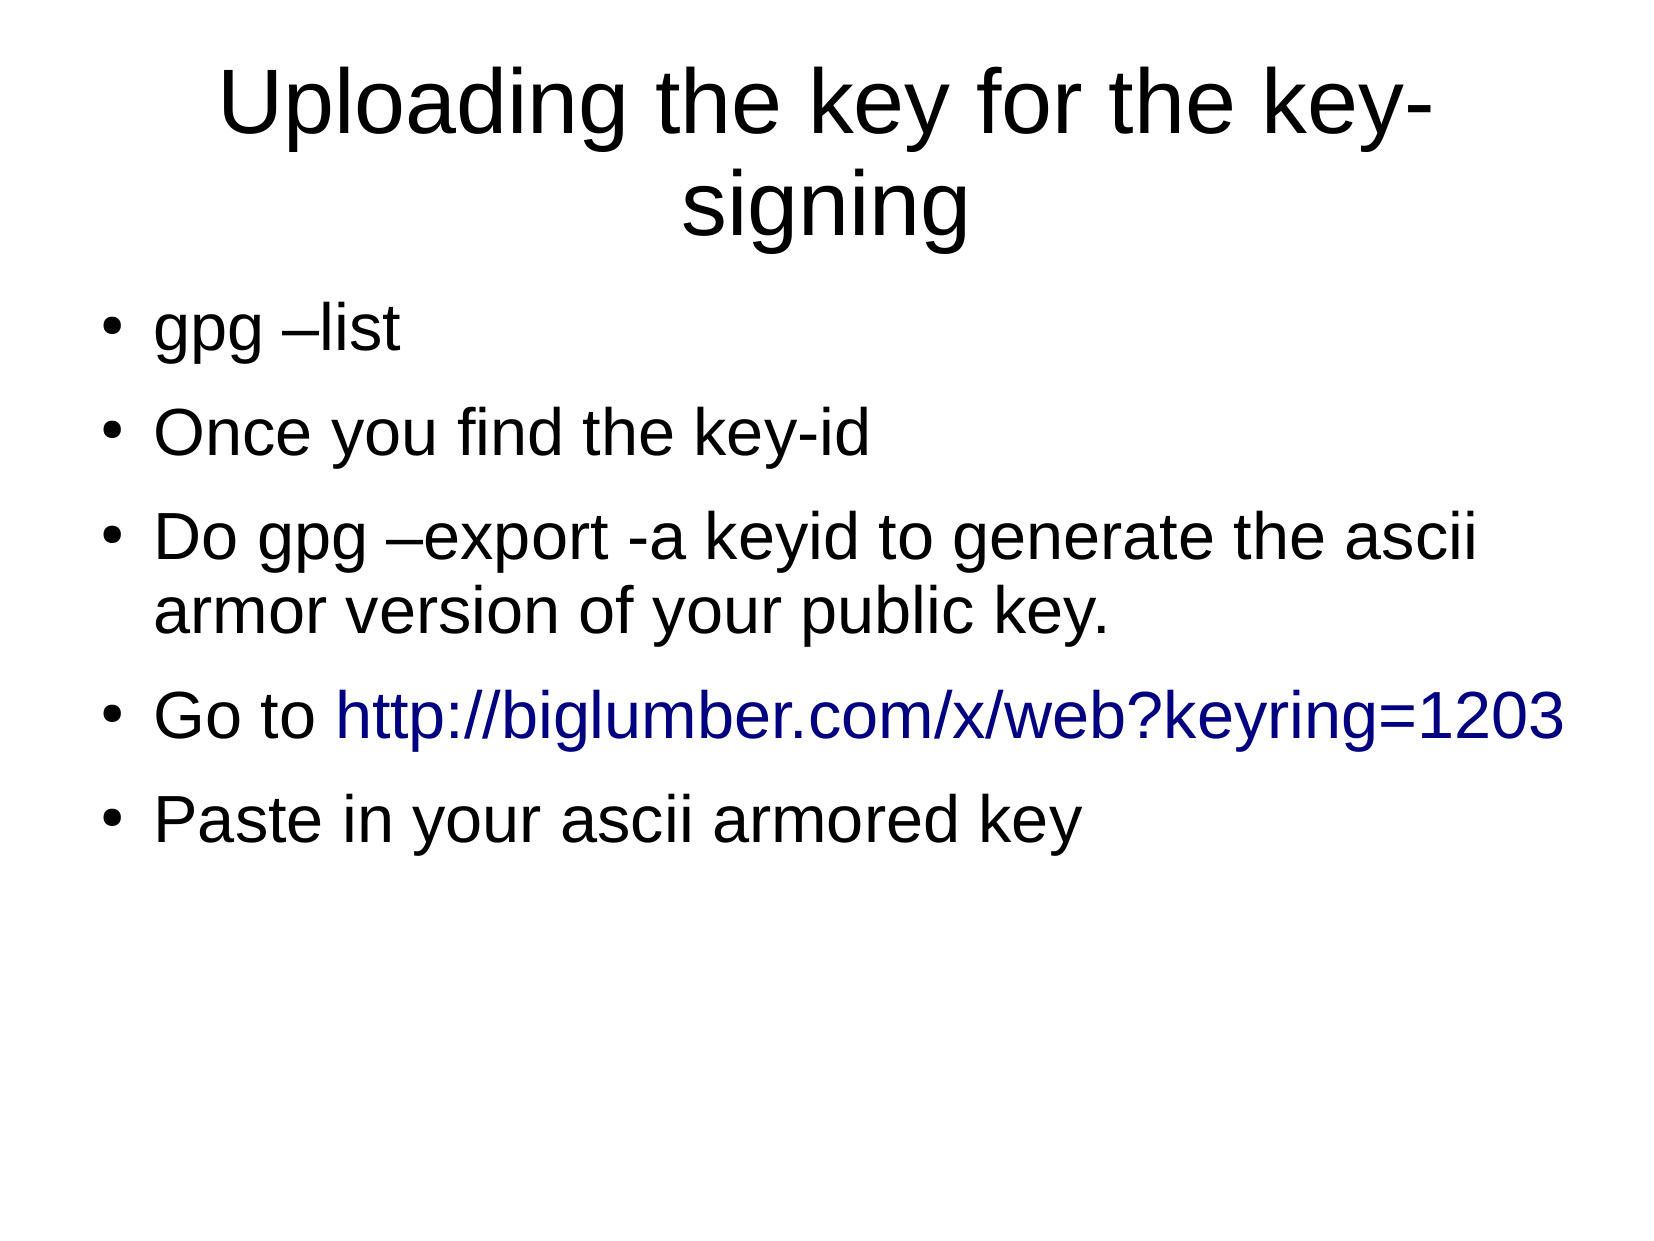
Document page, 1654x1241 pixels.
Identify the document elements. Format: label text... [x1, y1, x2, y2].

title Uploading the key for the key-signing [82, 49, 1571, 257]
list gpg –list Once you find the key-id Do gpg –export -a keyid to generate the ascii armor version of your public key. Go to http://biglumber.com/x/web?keyring=1203 Paste in your ascii armored key [82, 290, 1571, 1109]
